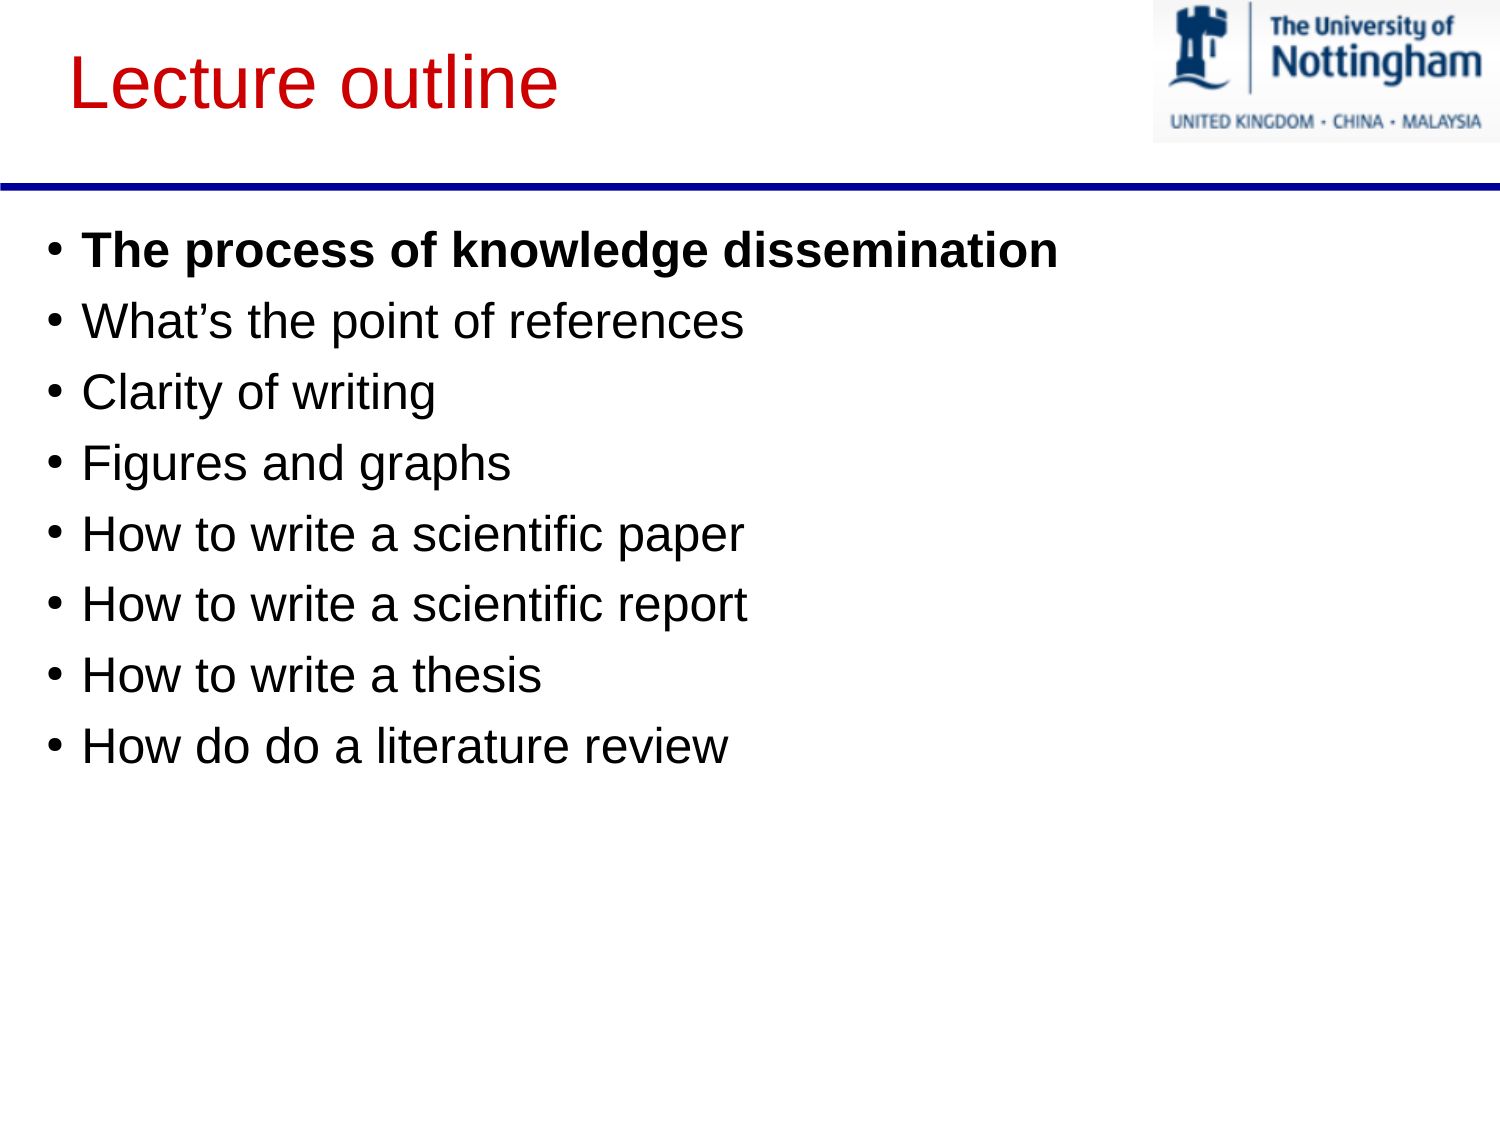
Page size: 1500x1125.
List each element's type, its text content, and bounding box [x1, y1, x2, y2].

text_box Lecture outline [53, 33, 947, 133]
picture [1153, 0, 1500, 143]
text_box The process of knowledge dissemination What’s the point of references Clarity of writing Figures and graphs How to write a scientific paper How to write a scientific report How to write a thesis How do do a literature review [31, 215, 1450, 923]
